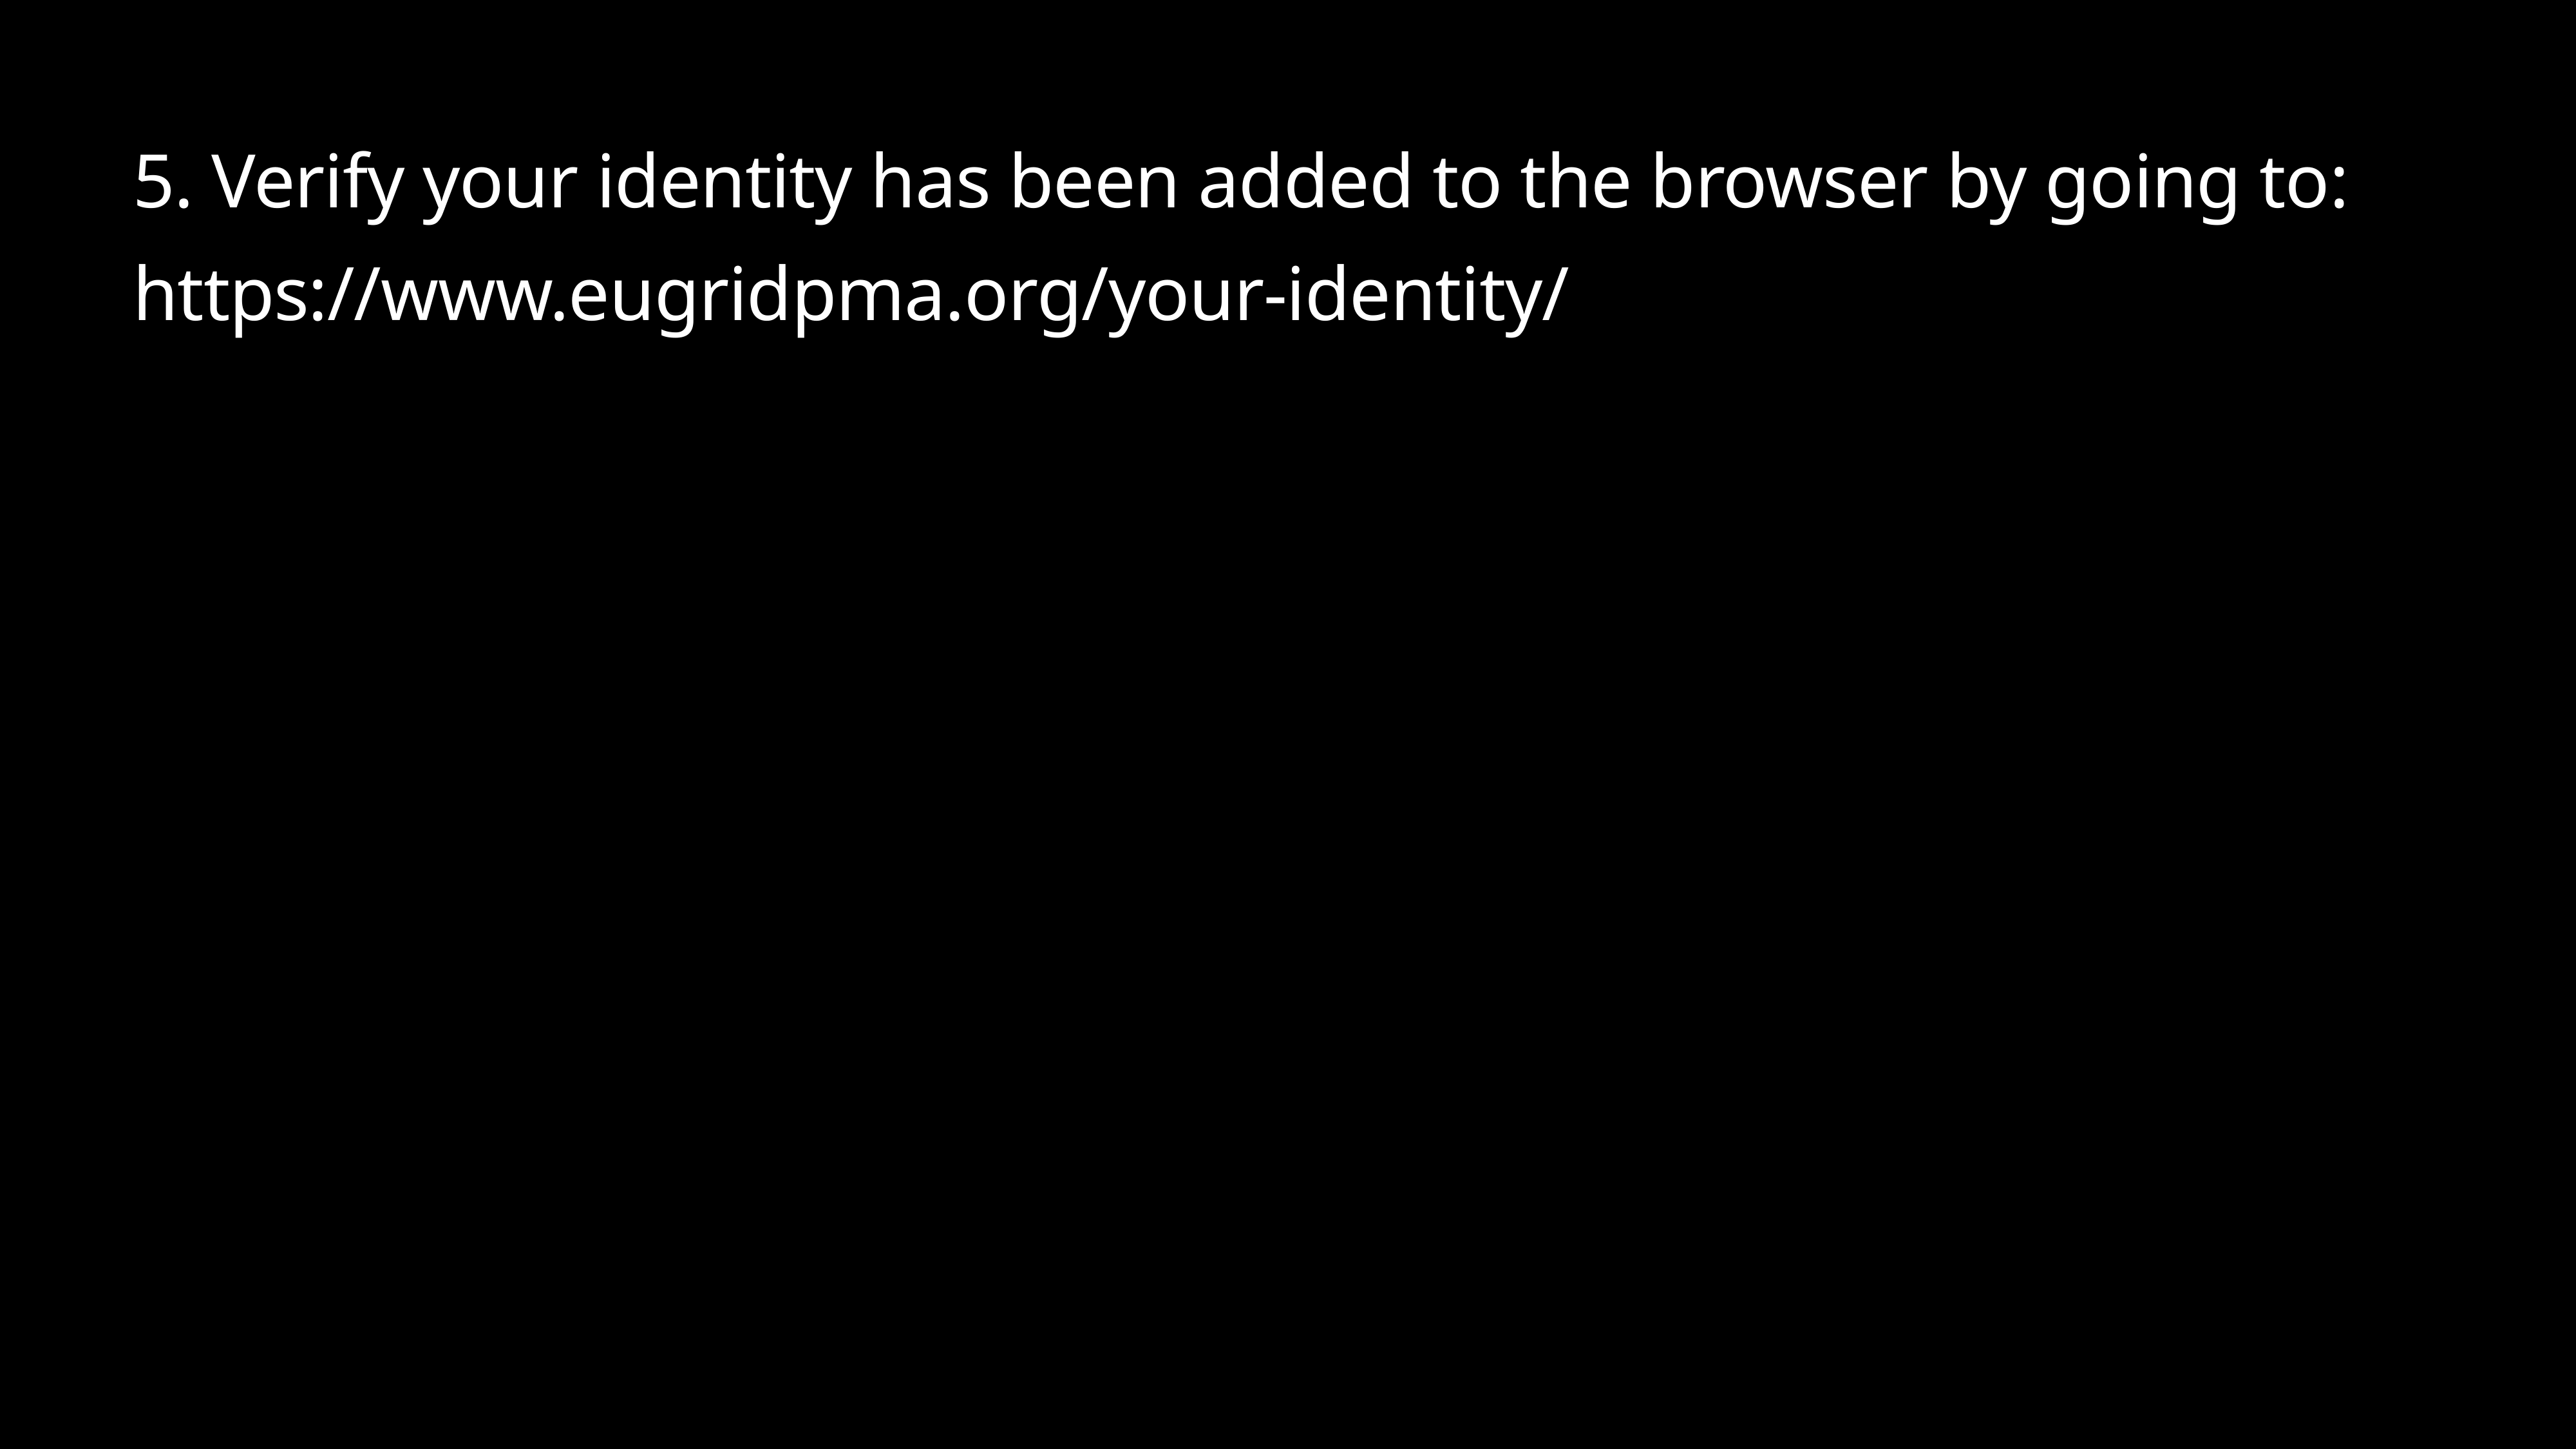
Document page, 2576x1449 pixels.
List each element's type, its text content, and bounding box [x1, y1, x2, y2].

list 5. Verify your identity has been added to the browser by going to: https://www.eugridpma.org/your-identity/ [127, 128, 2449, 1321]
